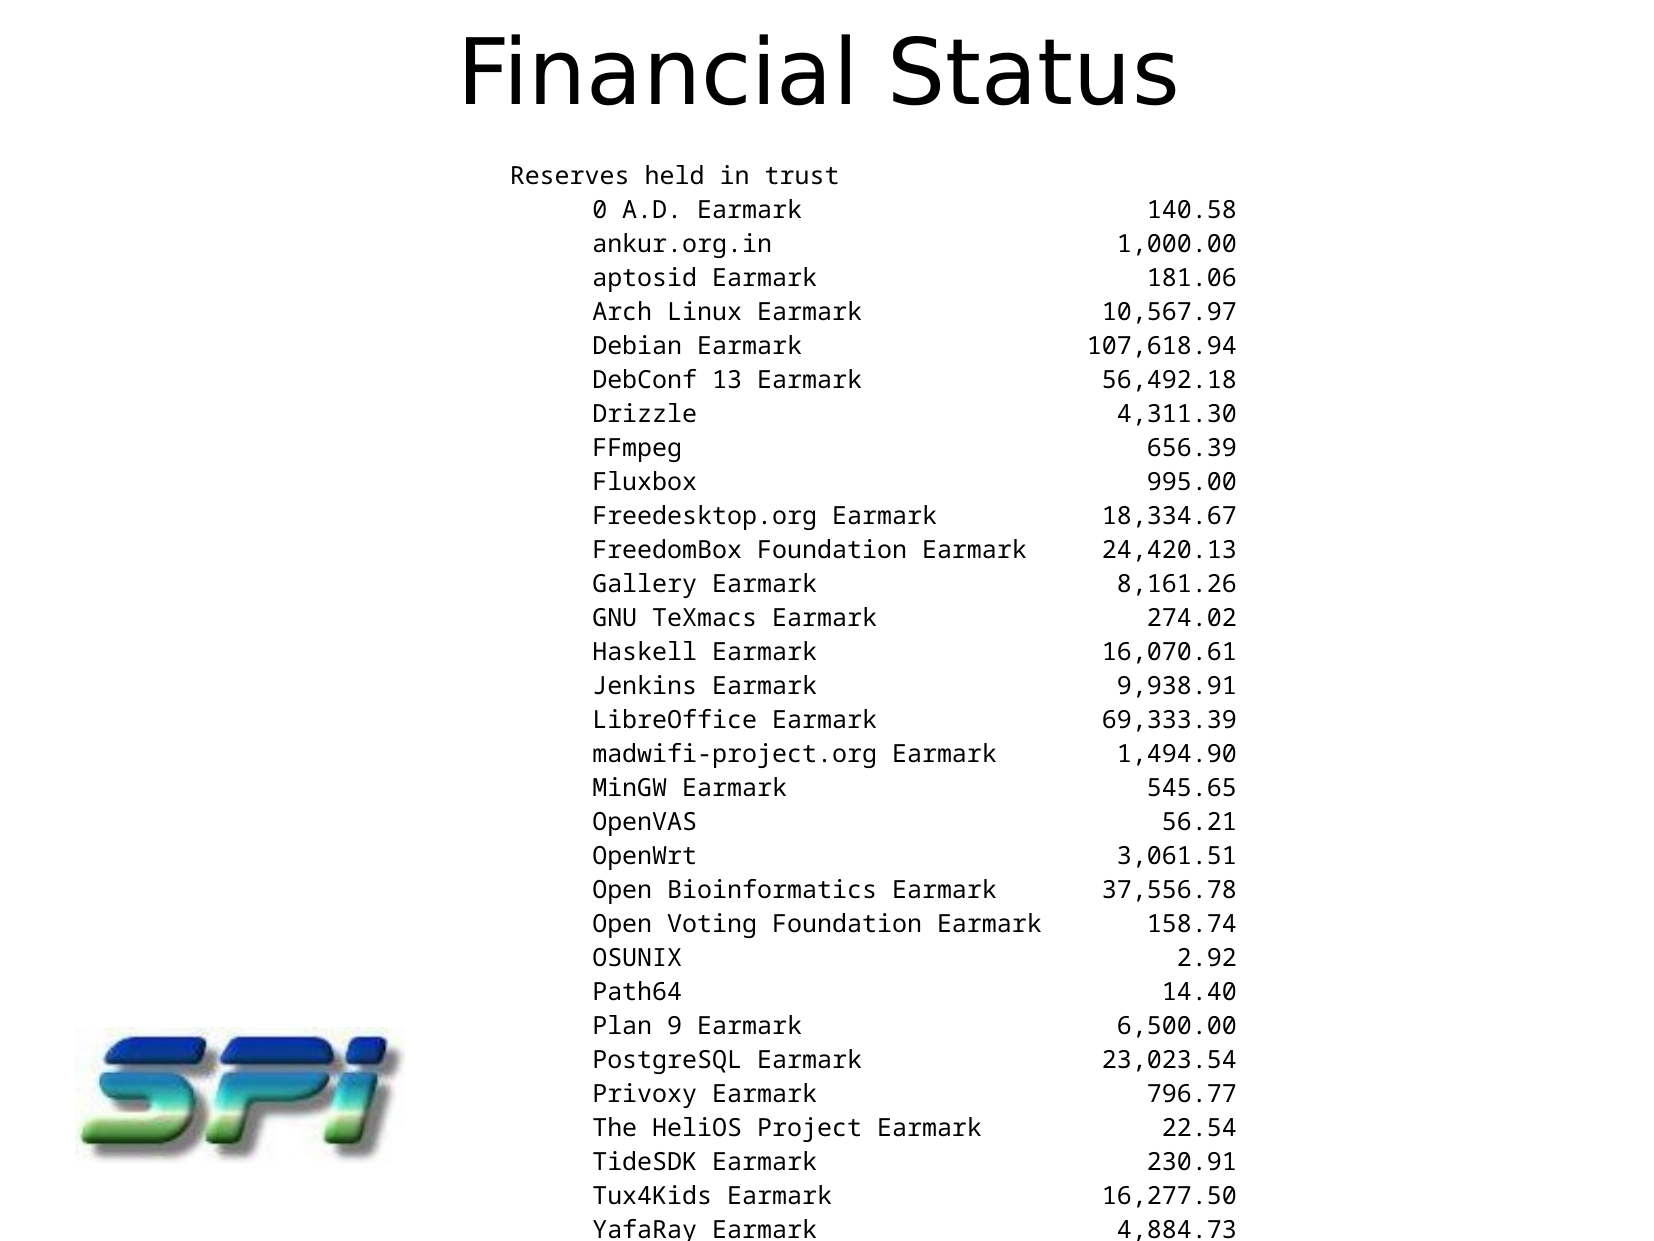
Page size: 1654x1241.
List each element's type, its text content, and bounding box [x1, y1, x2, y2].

title Financial Status [75, 19, 1564, 127]
text_box Reserves held in trust 0 A.D. Earmark 140.58 ankur.org.in 1,000.00 aptosid Earmark 181.06 Arch Linux Earmark 10,567.97 Debian Earmark 107,618.94 DebConf 13 Earmark 56,492.18 Drizzle 4,311.30 FFmpeg 656.39 Fluxbox 995.00 Freedesktop.org Earmark 18,334.67 FreedomBox Foundation Earmark 24,420.13 Gallery Earmark 8,161.26 GNU TeXmacs Earmark 274.02 Haskell Earmark 16,070.61 Jenkins Earmark 9,938.91 LibreOffice Earmark 69,333.39 madwifi-project.org Earmark 1,494.90 MinGW Earmark 545.65 OpenVAS 56.21 OpenWrt 3,061.51 Open Bioinformatics Earmark 37,556.78 Open Voting Foundation Earmark 158.74 OSUNIX 2.92 Path64 14.40 Plan 9 Earmark 6,500.00 PostgreSQL Earmark 23,023.54 Privoxy Earmark 796.77 The HeliOS Project Earmark 22.54 TideSDK Earmark 230.91 Tux4Kids Earmark 16,277.50 YafaRay Earmark 4,884.73 Total held in trust 423,123.51 General reserves 56,565.51 Total Equity 479,689.02 [412, 150, 1613, 1241]
picture [75, 1027, 405, 1163]
